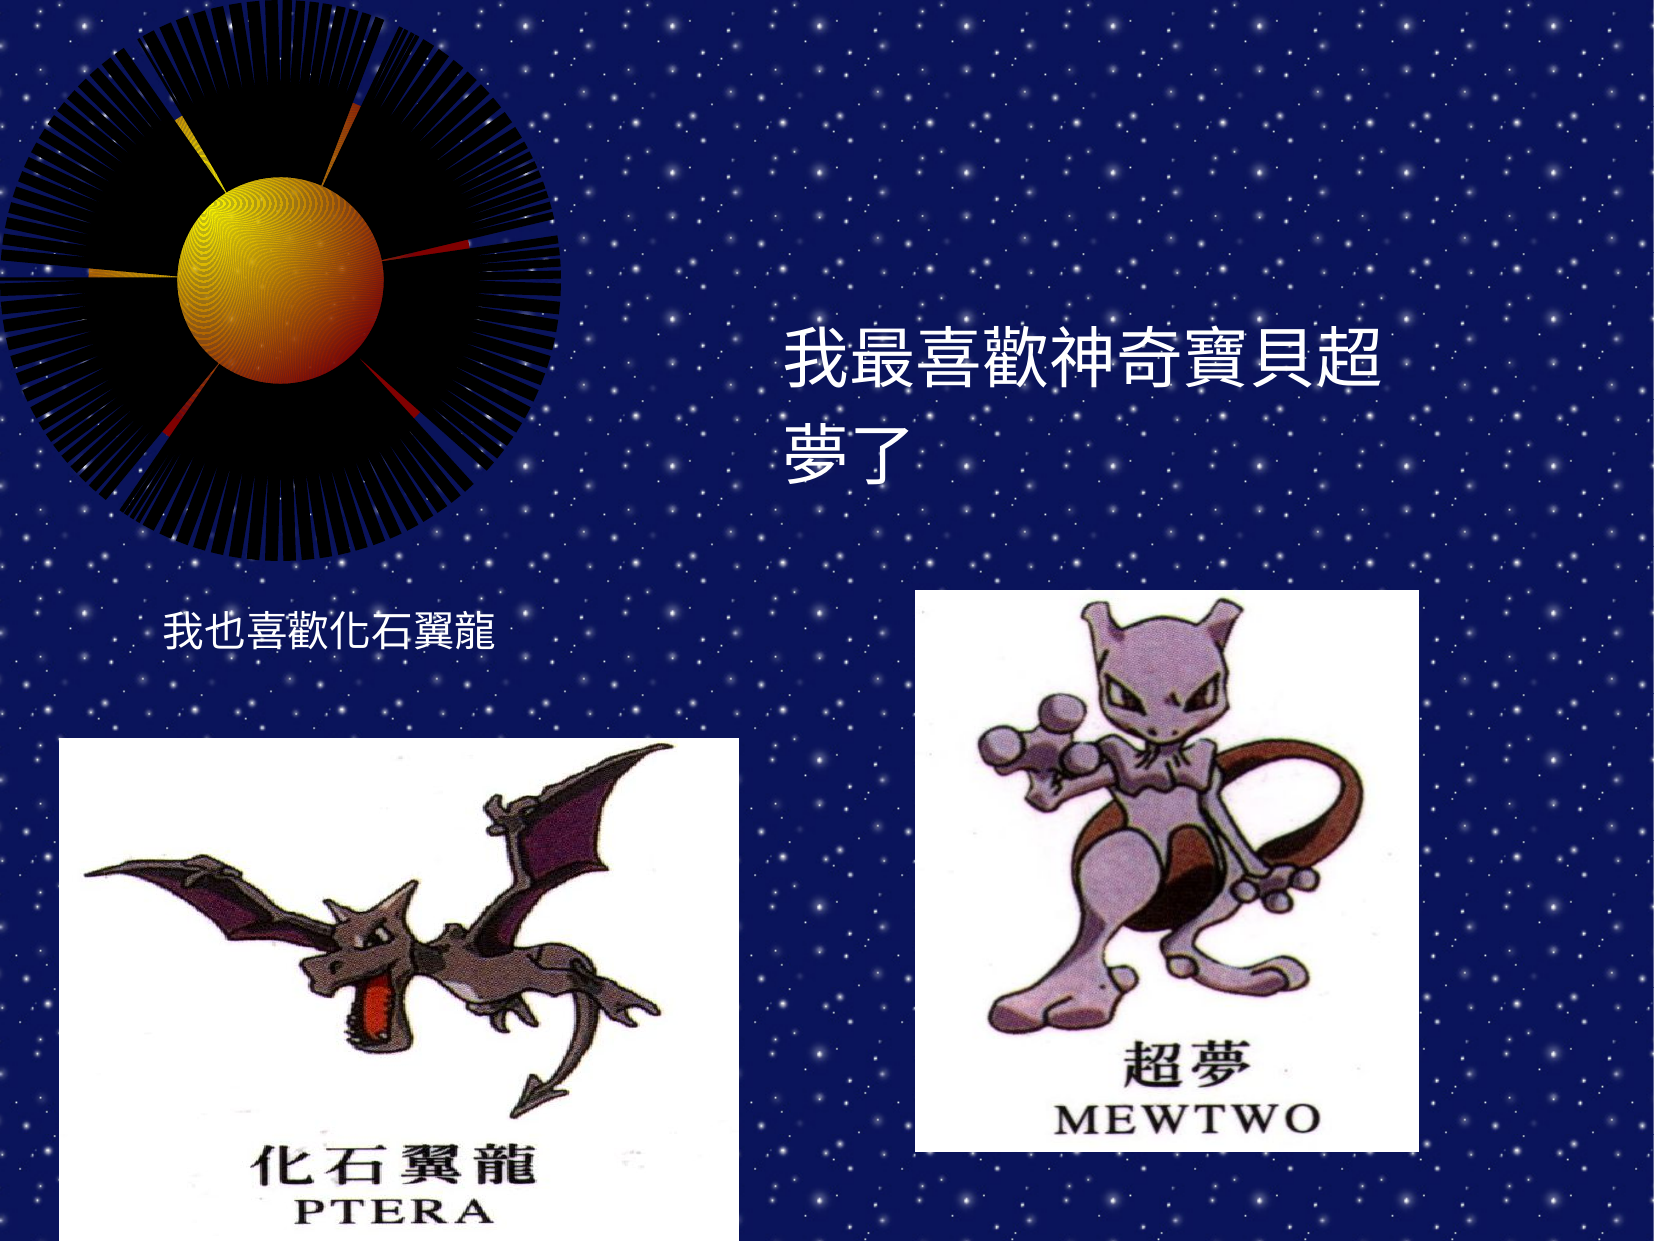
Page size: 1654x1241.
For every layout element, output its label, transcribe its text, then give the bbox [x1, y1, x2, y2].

picture [0, 0, 1654, 1241]
text_box 我最喜歡神奇寶貝超夢了 [767, 297, 1418, 473]
text_box [88, 88, 473, 473]
text_box 我也喜歡化石翼龍 [147, 590, 650, 701]
